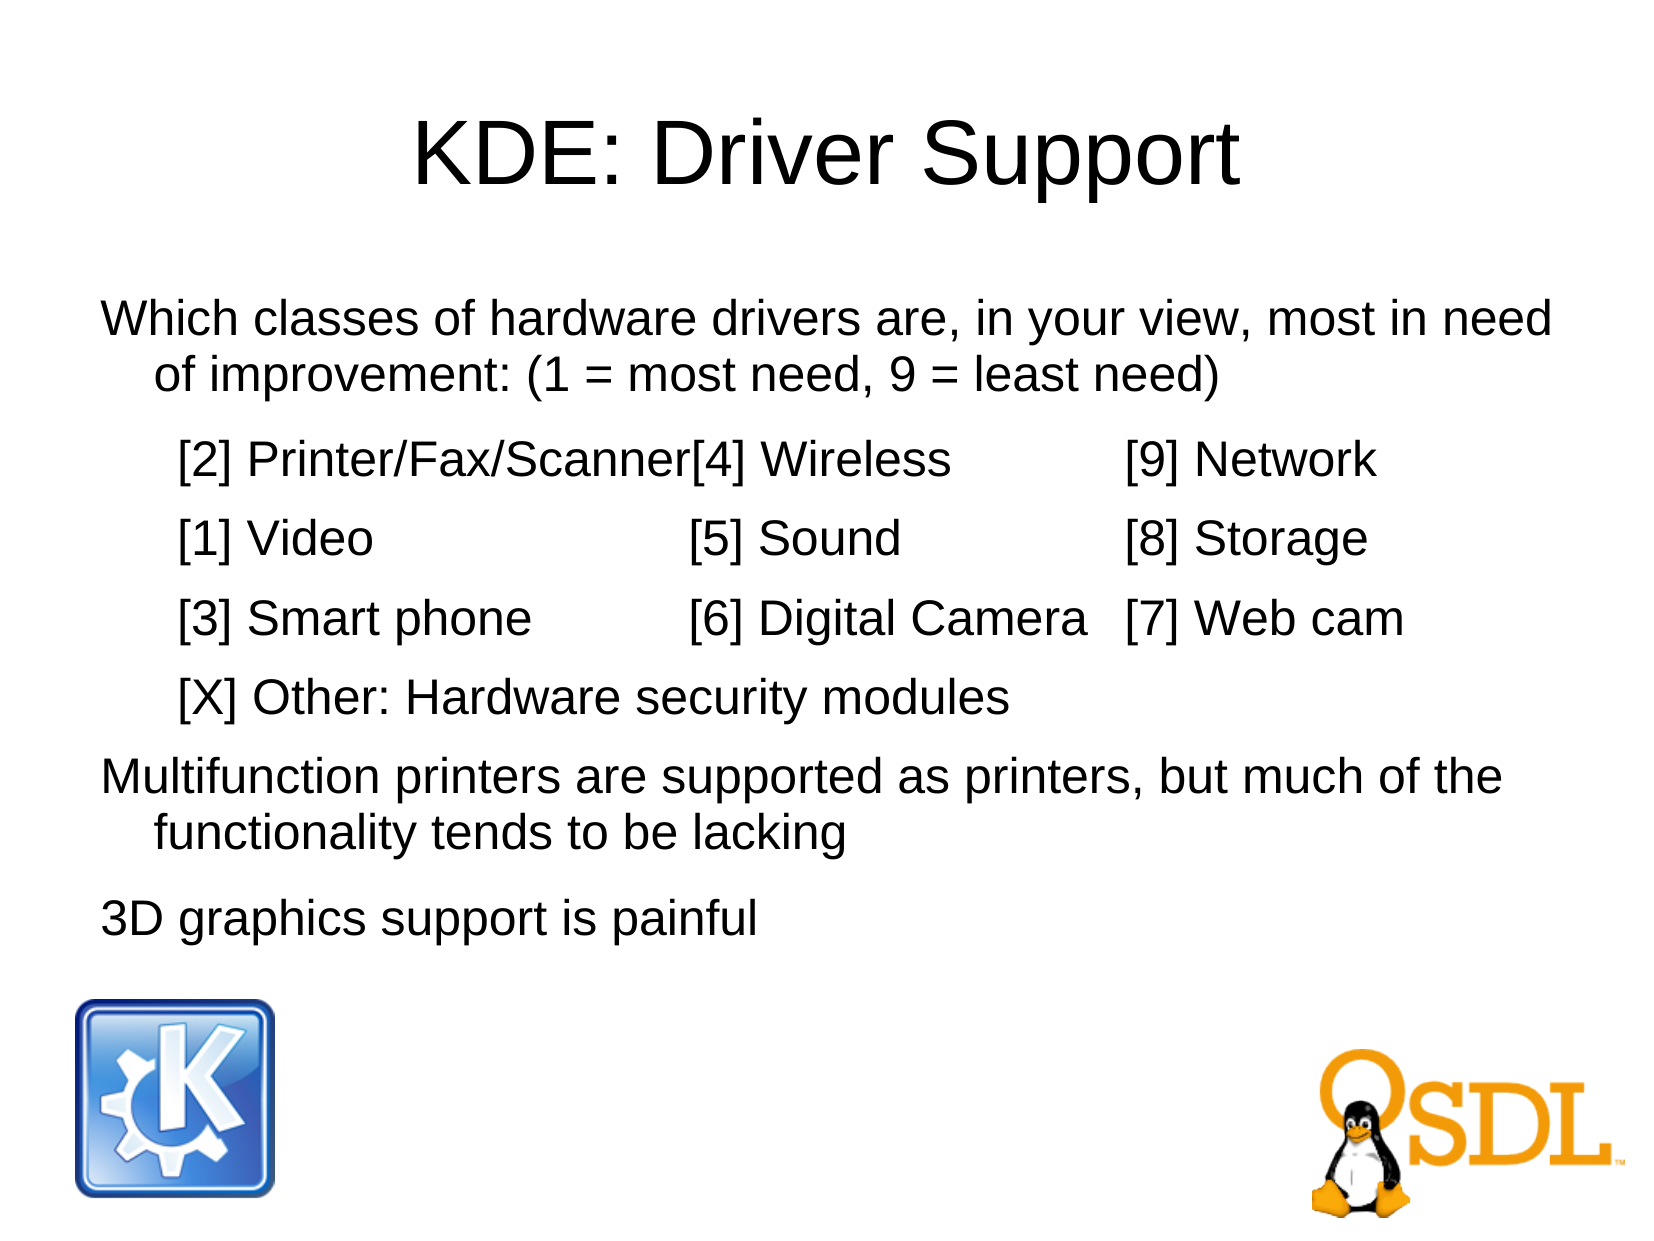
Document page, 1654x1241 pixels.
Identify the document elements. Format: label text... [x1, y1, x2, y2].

picture [1312, 1049, 1625, 1218]
title KDE: Driver Support [82, 49, 1571, 257]
picture [75, 999, 275, 1200]
list Which classes of hardware drivers are, in your view, most in need of improvement: (1 = most need, 9 = least need) [2] Printer/Fax/Scanner[4] Wireless [9] Network [1] Video [5] Sound [8] Storage [3] Smart phone [6] Digital Camera [7] Web cam [X] Other: Hardware security modules Multifunction printers are supported as printers, but much of the functionality tends to be lacking 3D graphics support is painful [82, 290, 1571, 1109]
